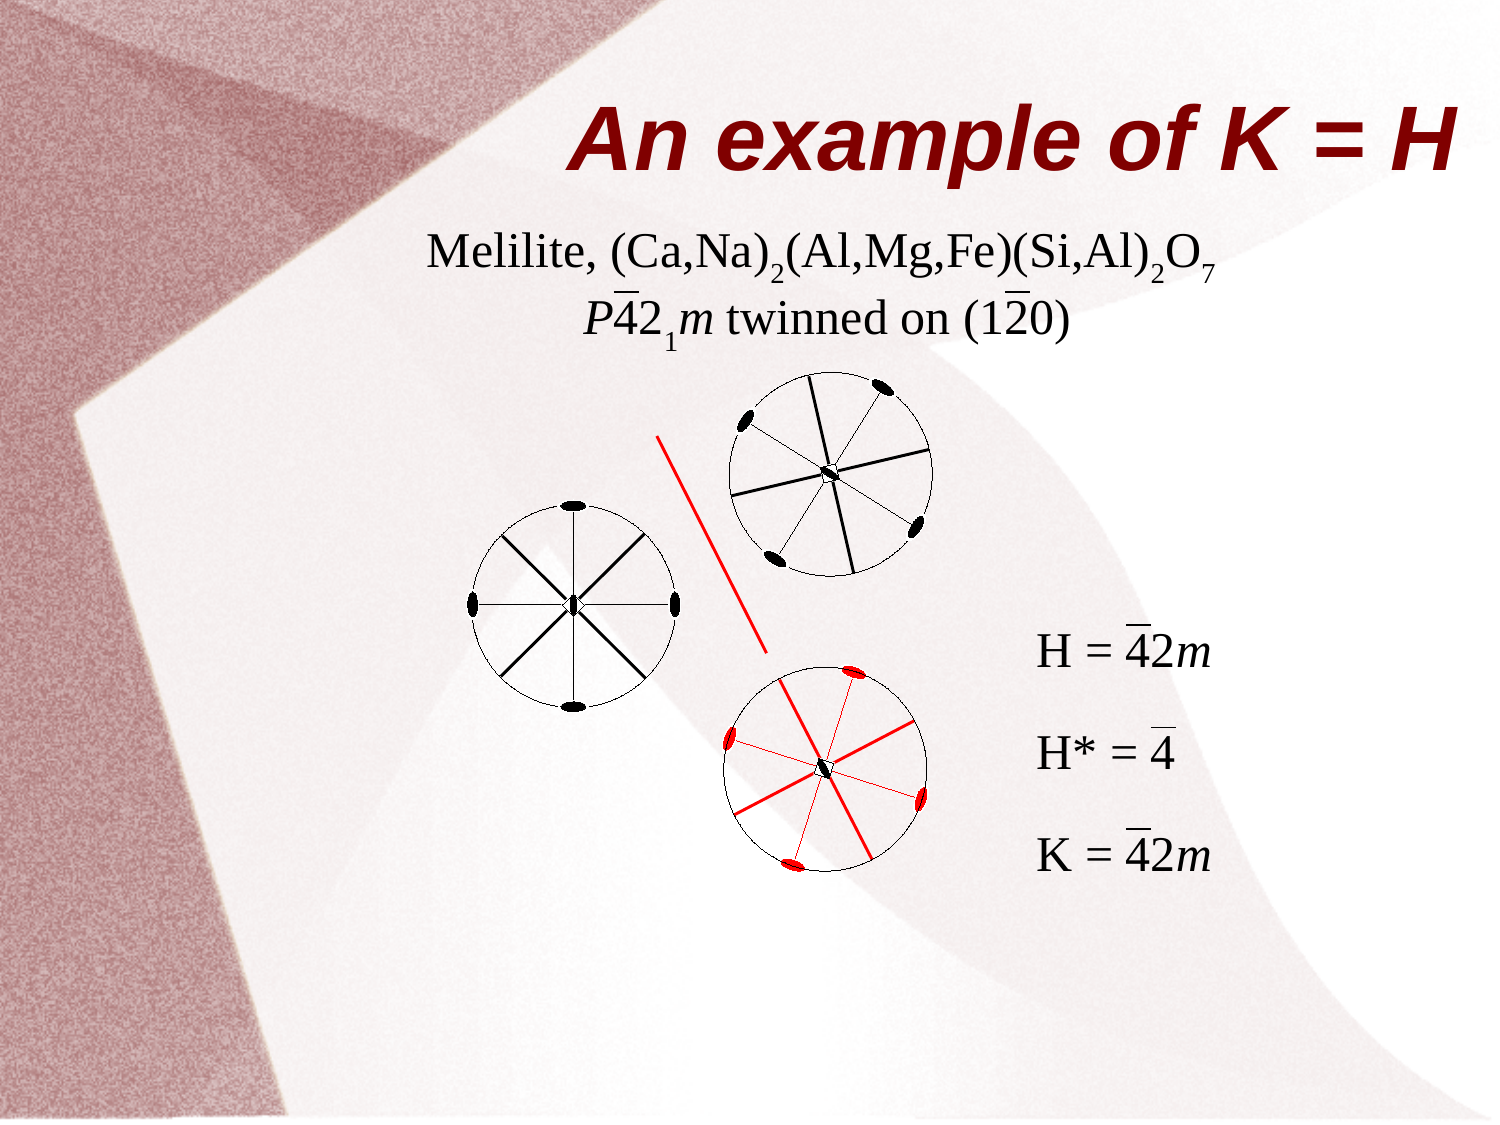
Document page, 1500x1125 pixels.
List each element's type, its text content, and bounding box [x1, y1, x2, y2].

text_box [778, 857, 808, 873]
picture [0, 0, 1500, 1125]
text_box [557, 499, 589, 512]
text_box [722, 723, 737, 754]
text_box [819, 462, 841, 484]
text_box [762, 549, 789, 569]
text_box [668, 589, 681, 620]
text_box [560, 592, 586, 618]
text_box [813, 757, 835, 780]
text_box K = 42m [1021, 819, 1229, 891]
text_box [869, 377, 897, 398]
text_box H* = 4 [1021, 717, 1205, 790]
text_box Melilite, (Ca,Na)2(Al,Mg,Fe)(Si,Al)2O7 P421m twinned on (120) [411, 215, 1244, 367]
title An example of K = H [541, 52, 1458, 226]
text_box H = 42m [1021, 615, 1248, 687]
text_box [913, 784, 929, 815]
text_box [736, 407, 756, 435]
text_box [466, 589, 479, 620]
text_box [906, 513, 926, 541]
text_box [558, 700, 589, 713]
text_box [839, 664, 869, 680]
